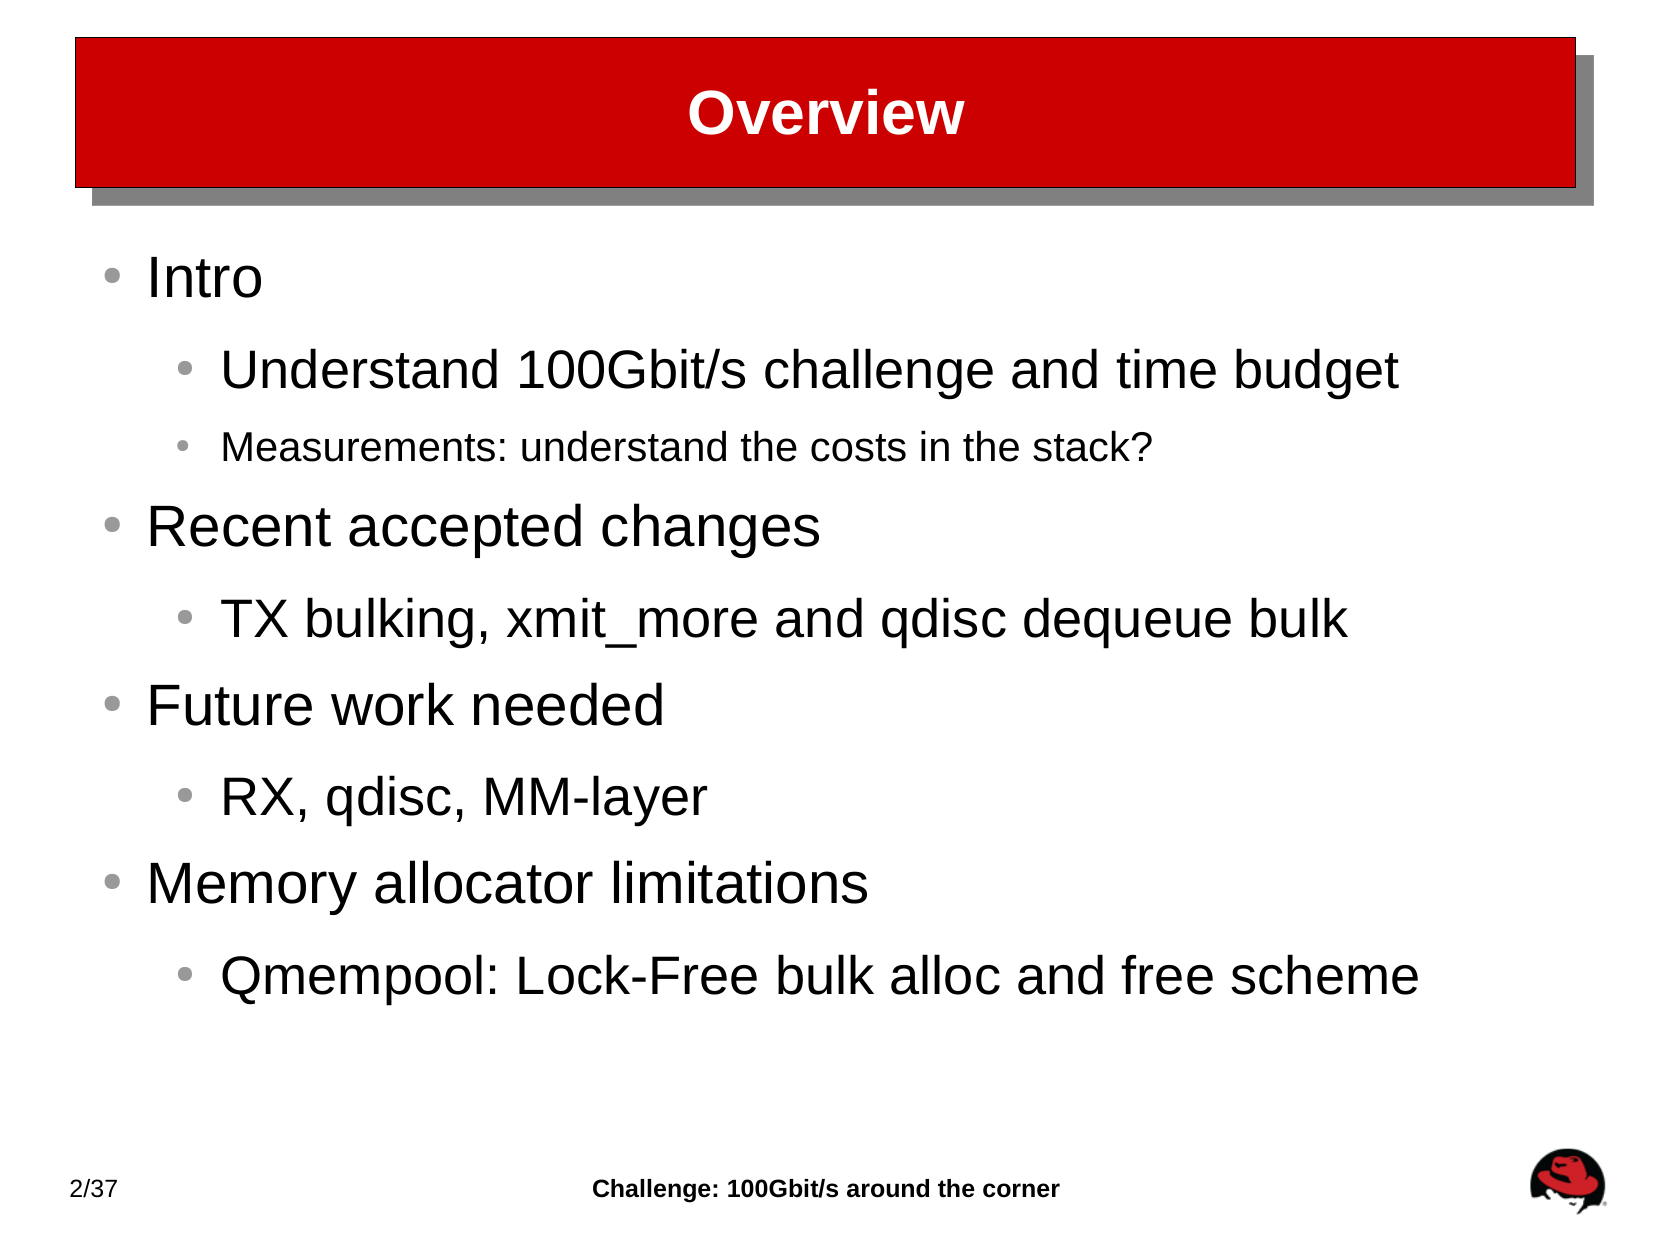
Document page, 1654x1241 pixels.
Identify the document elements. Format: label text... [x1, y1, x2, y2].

list Intro Understand 100Gbit/s challenge and time budget Measurements: understand the costs in the stack? Recent accepted changes TX bulking, xmit_more and qdisc dequeue bulk Future work needed RX, qdisc, MM-layer Memory allocator limitations Qmempool: Lock-Free bulk alloc and free scheme [86, 244, 1576, 1039]
title Overview [82, 37, 1571, 188]
picture [1529, 1146, 1613, 1224]
